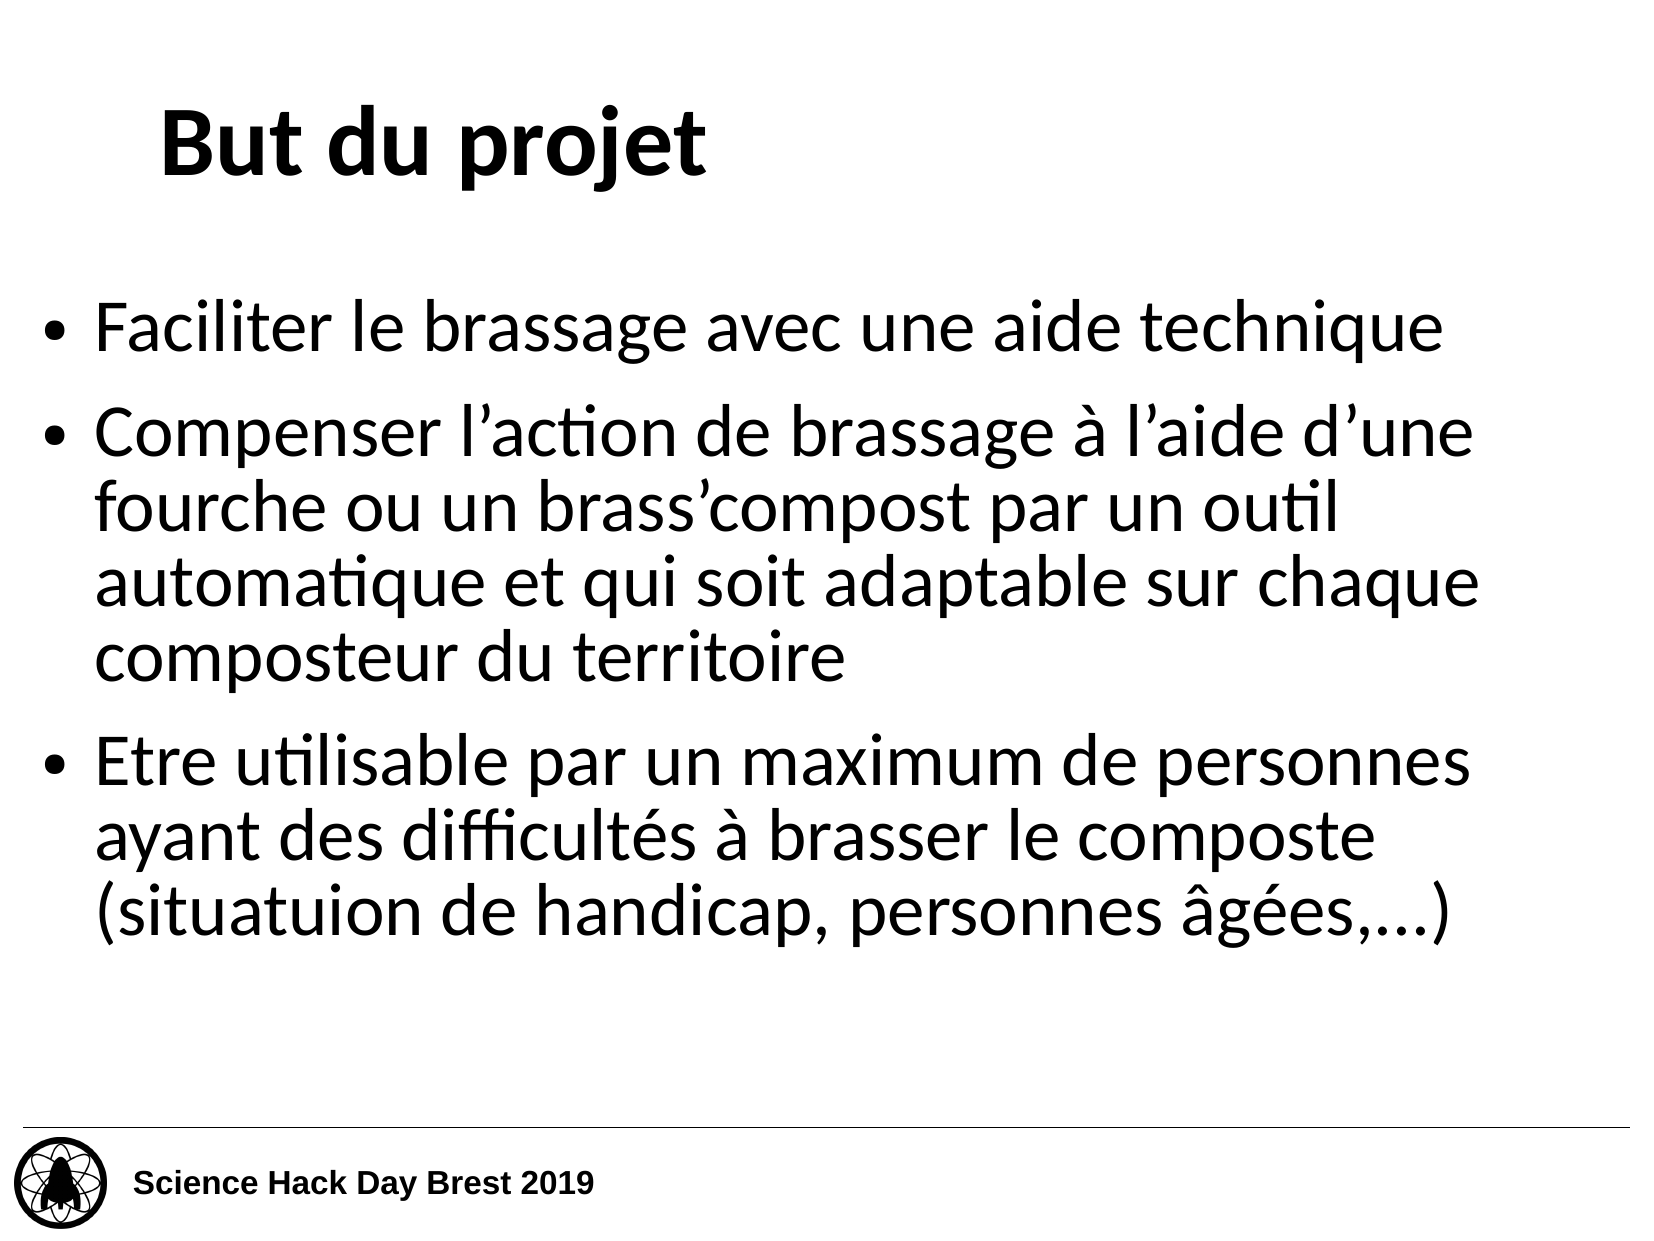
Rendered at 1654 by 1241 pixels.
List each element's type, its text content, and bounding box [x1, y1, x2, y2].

picture [14, 1137, 107, 1230]
text_box Science Hack Day Brest 2019 [118, 1157, 1040, 1210]
title But du projet [11, 47, 1347, 255]
list Faciliter le brassage avec une aide technique Compenser l’action de brassage à l’aide d’une fourche ou un brass’compost par un outil automatique et qui soit adaptable sur chaque composteur du territoire Etre utilisable par un maximum de personnes ayant des difficultés à brasser le composte (situatuion de handicap, personnes âgées,...) [23, 295, 1512, 1118]
